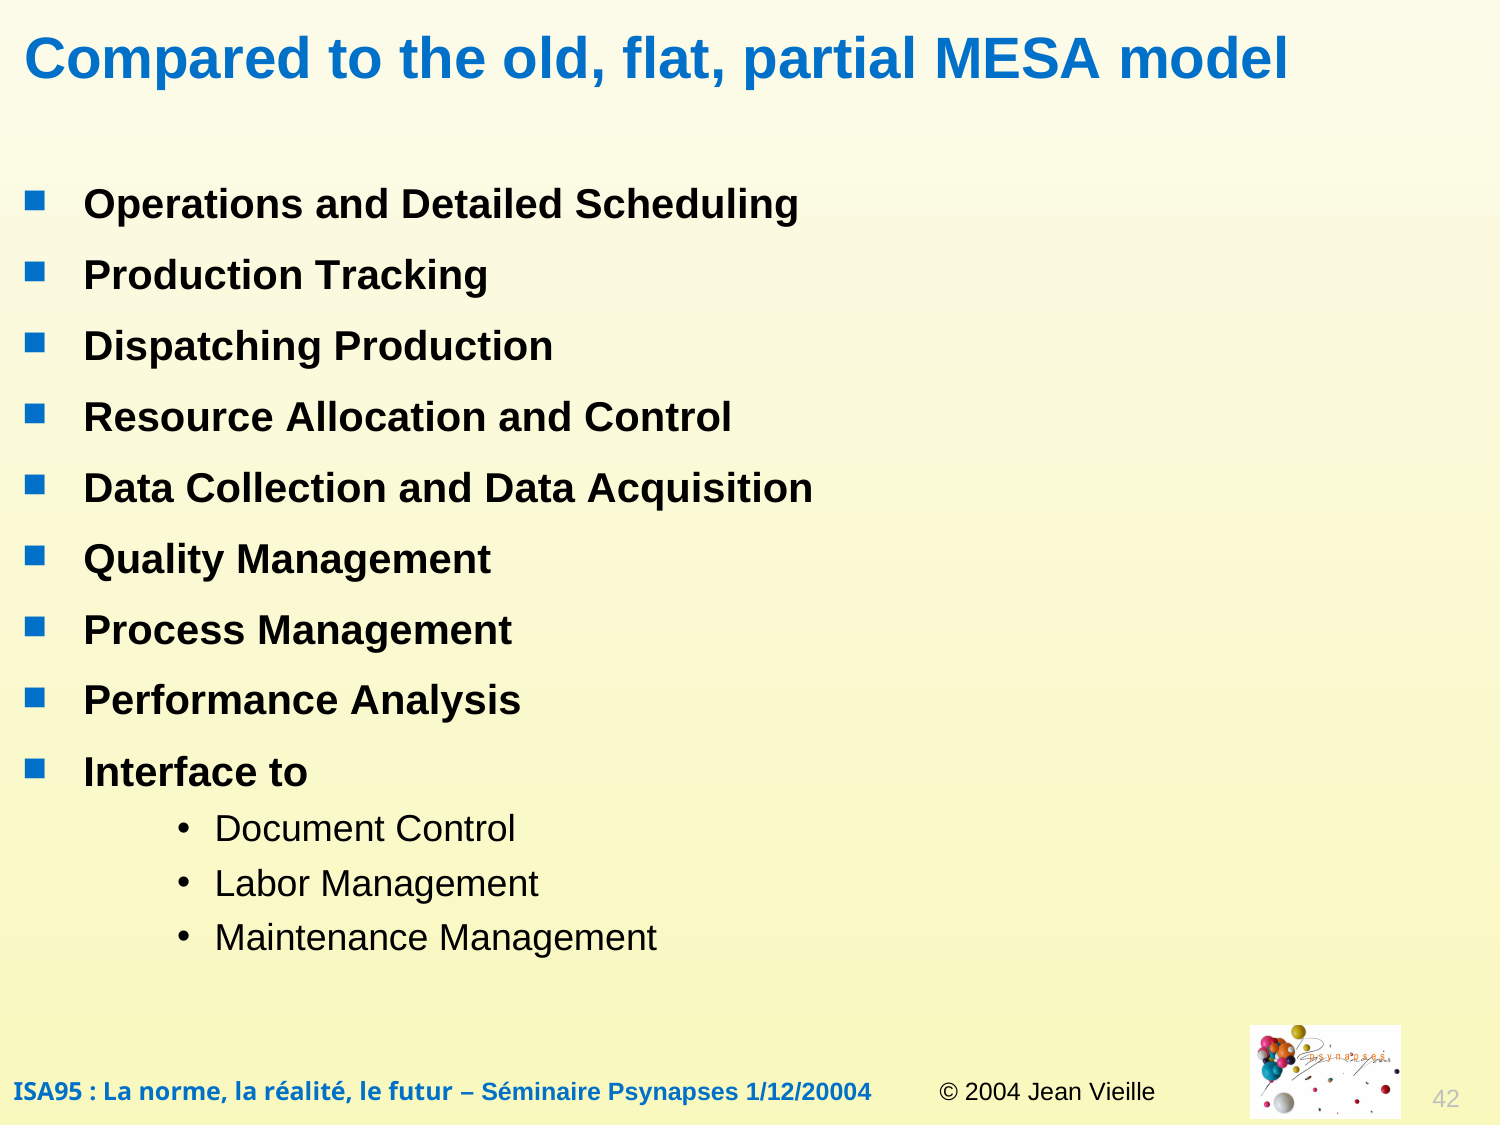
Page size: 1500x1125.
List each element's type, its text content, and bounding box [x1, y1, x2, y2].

title Compared to the old, flat, partial MESA model [9, 12, 1476, 151]
list Operations and Detailed Scheduling Production Tracking Dispatching Production Resource Allocation and Control Data Collection and Data Acquisition Quality Management Process Management Performance Analysis Interface to Document Control Labor Management Maintenance Management [12, 174, 1476, 1026]
picture [1250, 1026, 1401, 1119]
